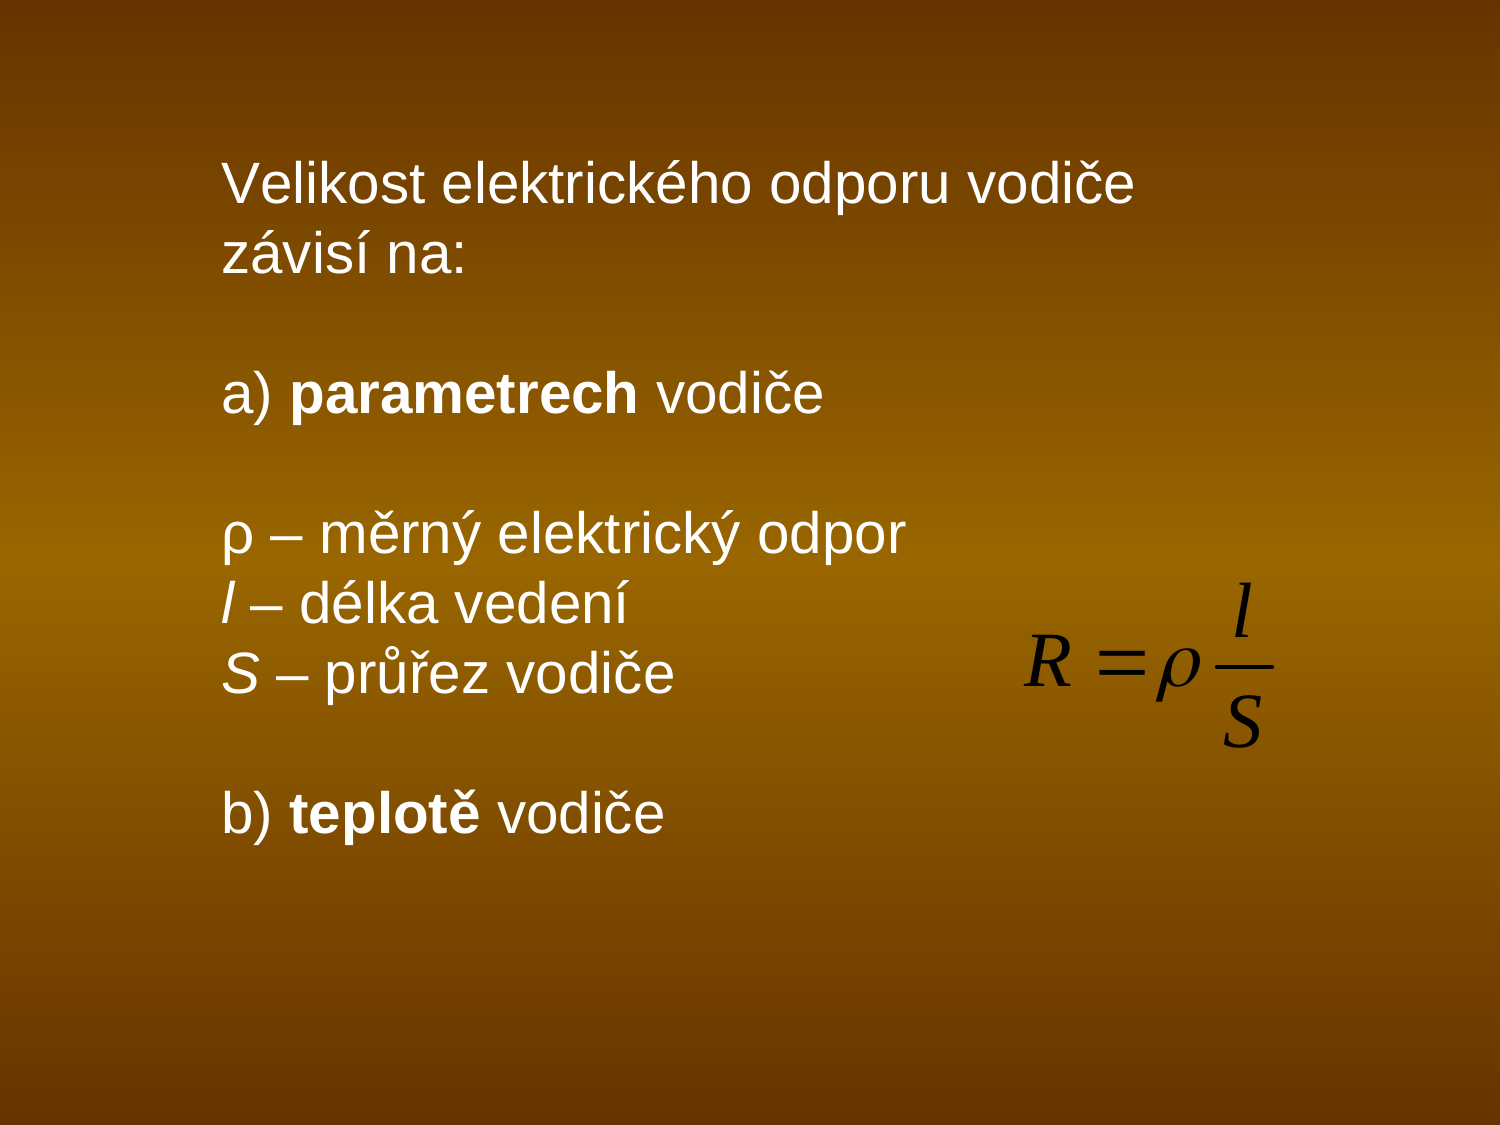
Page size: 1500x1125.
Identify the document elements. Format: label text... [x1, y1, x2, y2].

chart [1009, 562, 1291, 766]
text_box Velikost elektrického odporu vodiče závisí na: a) parametrech vodiče ρ – měrný elektrický odpor l – délka vedení S – průřez vodiče b) teplotě vodiče [206, 137, 1176, 853]
